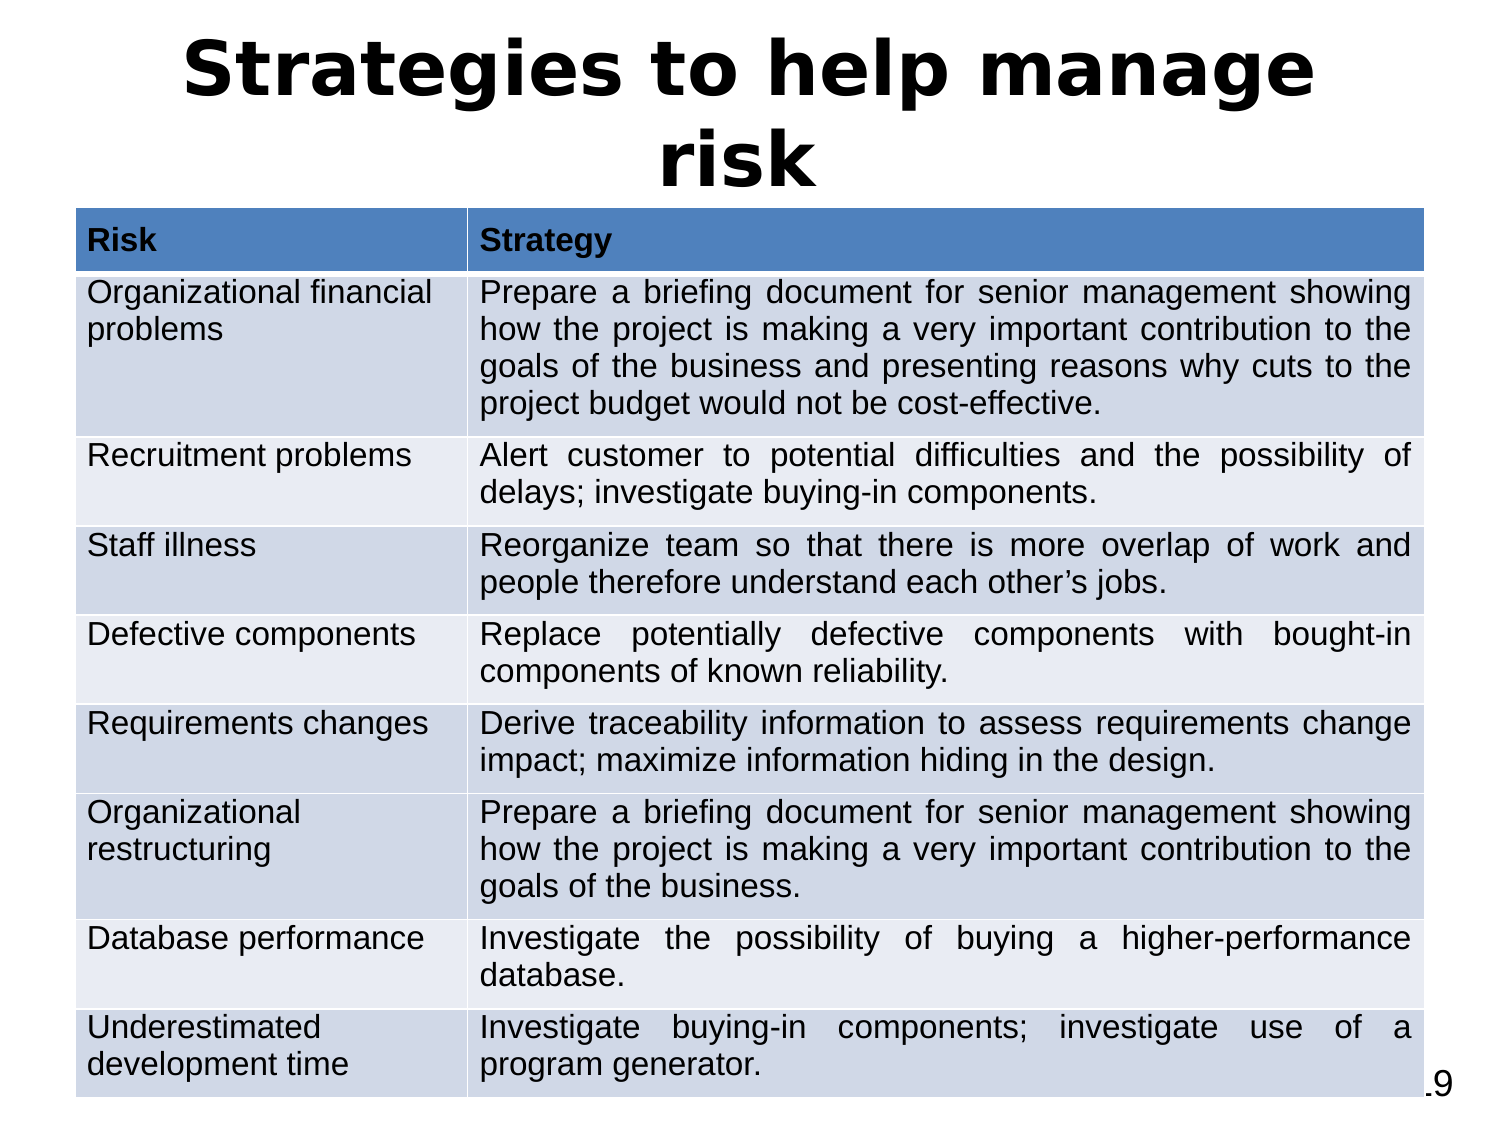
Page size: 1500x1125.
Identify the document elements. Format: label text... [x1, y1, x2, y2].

table_cell Underestimated development time [76, 1010, 467, 1097]
table_cell Investigate buying-in components; investigate use of a program generator. [468, 1010, 1424, 1097]
table_cell Database performance [76, 920, 467, 1008]
title Strategies to help manage risk [75, 44, 1425, 177]
table_cell Organizational restructuring [76, 794, 467, 919]
table_cell Requirements changes [76, 705, 467, 793]
table_cell Organizational financial problems [76, 277, 467, 436]
table_cell Reorganize team so that there is more overlap of work and people therefore understand each other’s jobs. [468, 527, 1424, 614]
table_cell Prepare a briefing document for senior management showing how the project is making a very important contribution to the goals of the business and presenting reasons why cuts to the project budget would not be cost-effective. [468, 277, 1424, 436]
table_cell Replace potentially defective components with bought-in components of known reliability. [468, 616, 1424, 703]
table_header Strategy [468, 208, 1424, 271]
table_cell Recruitment problems [76, 438, 467, 525]
table_cell Staff illness [76, 527, 467, 614]
table_cell Alert customer to potential difficulties and the possibility of delays; investigate buying-in components. [468, 438, 1424, 525]
table_cell Prepare a briefing document for senior management showing how the project is making a very important contribution to the goals of the business. [468, 794, 1424, 919]
table_header Risk [76, 208, 467, 271]
table_cell Defective components [76, 616, 467, 703]
table_cell Investigate the possibility of buying a higher-performance database. [468, 920, 1424, 1008]
table_cell Derive traceability information to assess requirements change impact; maximize information hiding in the design. [468, 705, 1424, 793]
